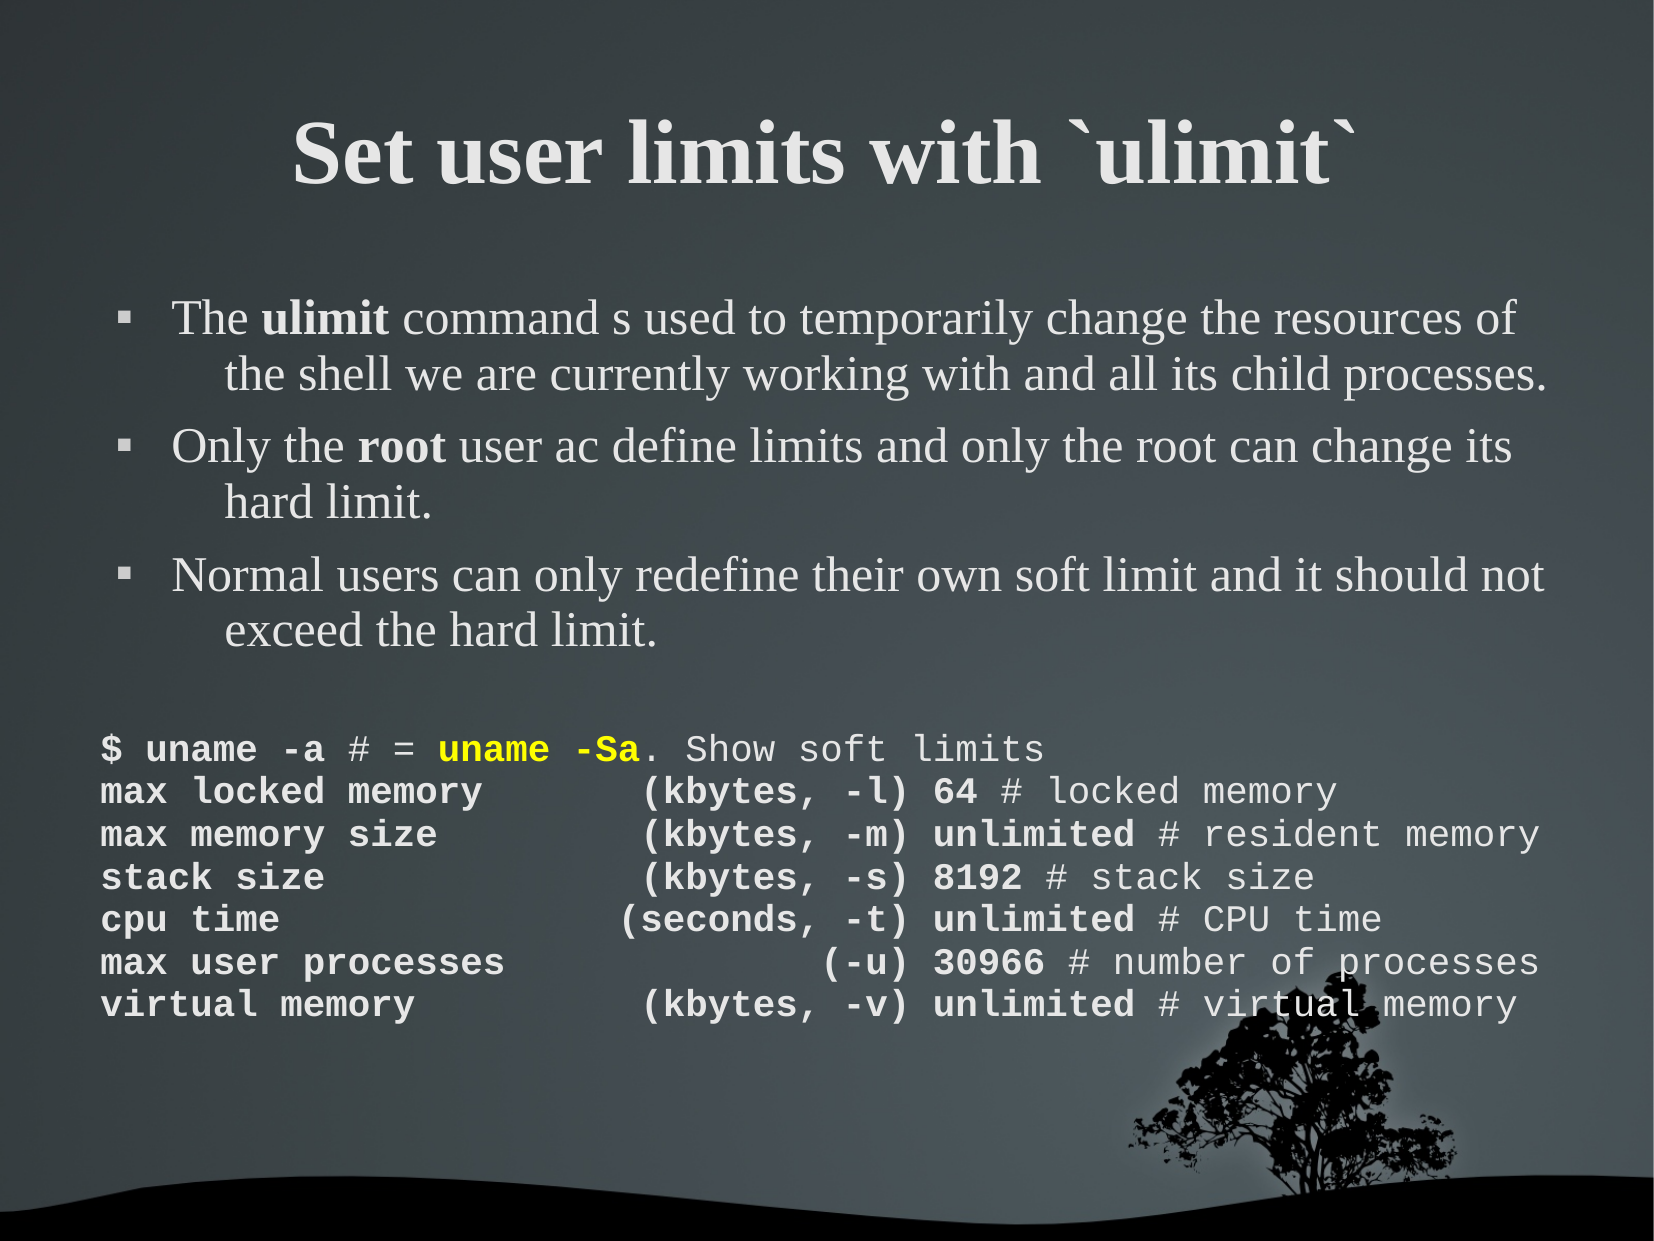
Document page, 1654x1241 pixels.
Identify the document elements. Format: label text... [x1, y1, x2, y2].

title Set user limits with `ulimit` [82, 33, 1571, 273]
picture [0, 0, 1654, 1241]
list The ulimit command s used to temporarily change the resources of the shell we are currently working with and all its child processes. Only the root user ac define limits and only the root can change its hard limit. Normal users can only redefine their own soft limit and it should not exceed the hard limit. $ uname -a # = uname -Sa. Show soft limits max locked memory (kbytes, -l) 64 # locked memory max memory size (kbytes, -m) unlimited # resident memory stack size (kbytes, -s) 8192 # stack size cpu time (seconds, -t) unlimited # CPU time max user processes (-u) 30966 # number of processes virtual memory (kbytes, -v) unlimited # virtual memory [82, 290, 1571, 1234]
